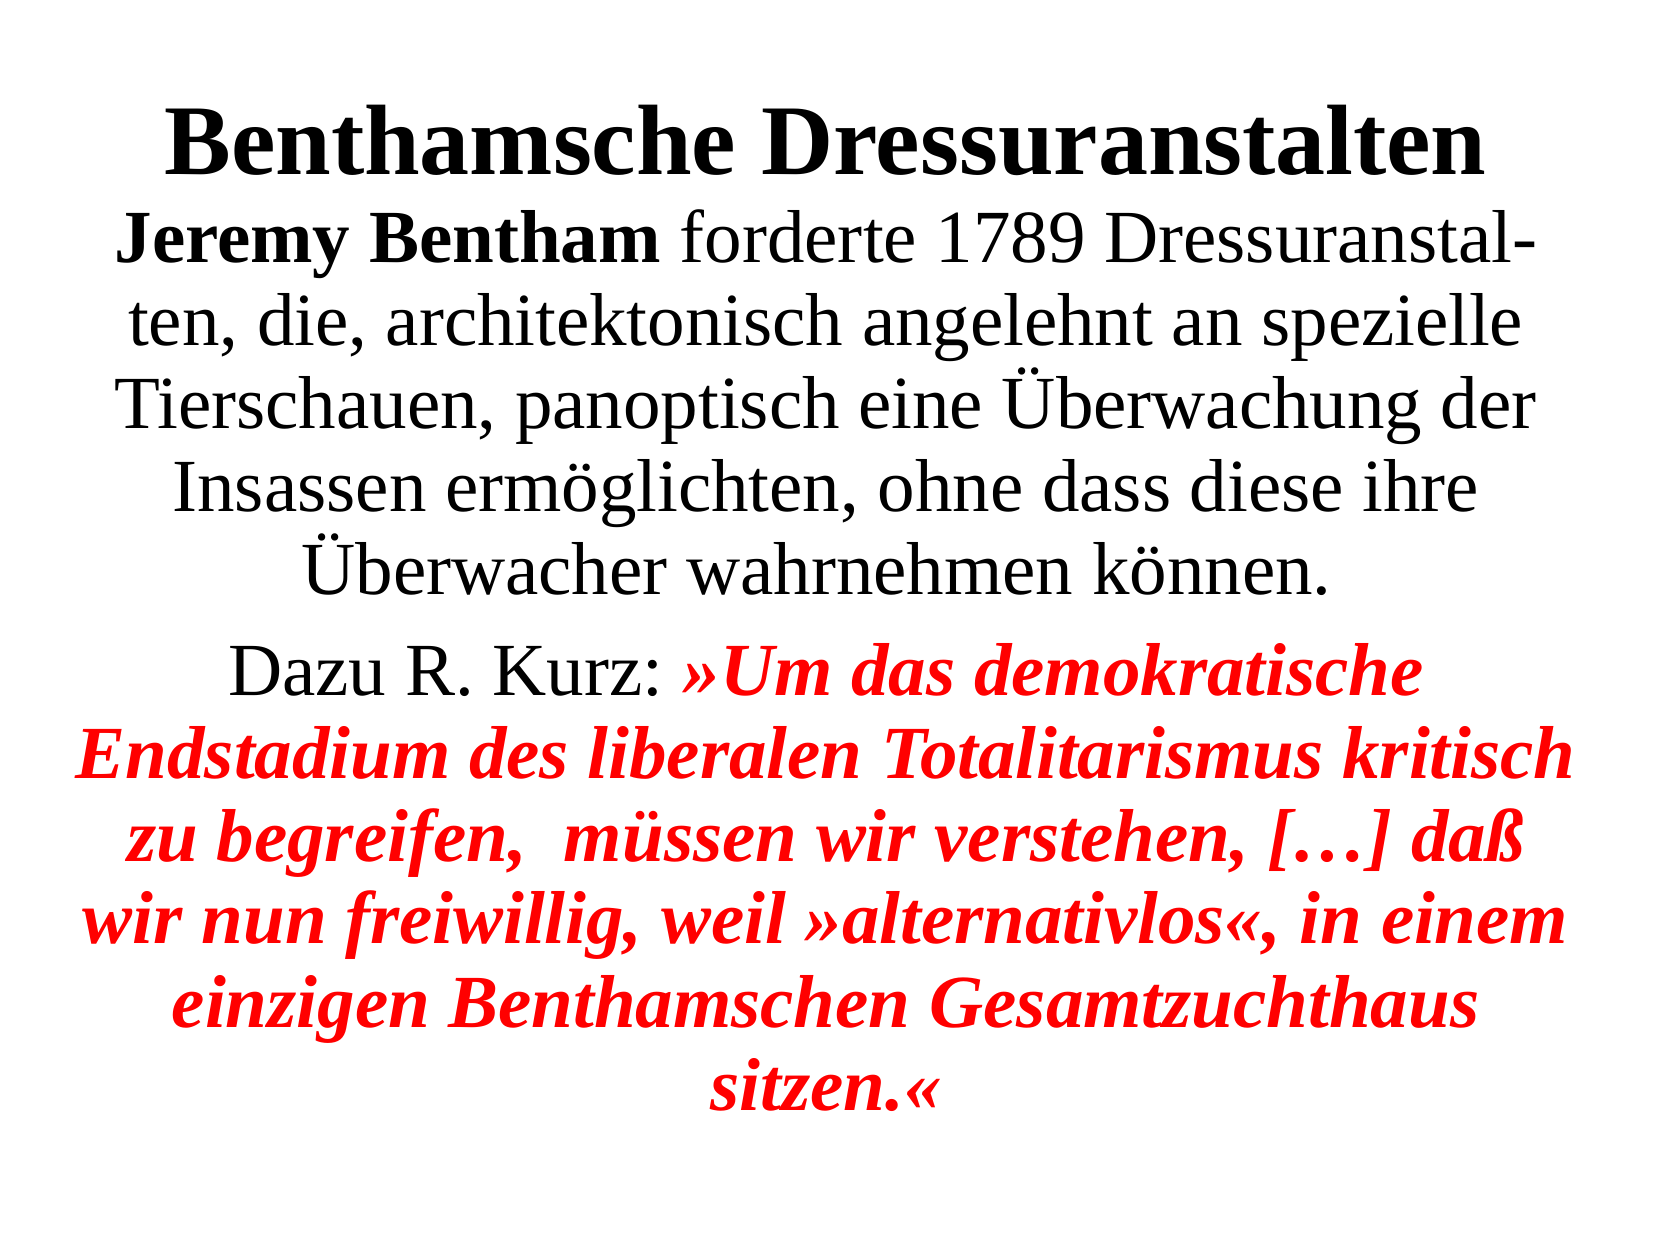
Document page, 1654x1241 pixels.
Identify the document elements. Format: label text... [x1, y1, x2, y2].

text_box Benthamsche Dressuranstalten Jeremy Bentham forderte 1789 Dressuranstal-ten, die, architektonisch angelehnt an spezielle Tierschauen, panoptisch eine Überwachung der Insassen ermöglichten, ohne dass diese ihre Überwacher wahrnehmen können. Dazu R. Kurz: »Um das demokratische Endstadium des liberalen Totalitarismus kritisch zu begreifen, müssen wir verstehen, […] daß wir nun freiwillig, weil »alternativlos«, in einem einzigen Benthamschen Gesamtzuchthaus sitzen.« [60, 77, 1601, 1138]
